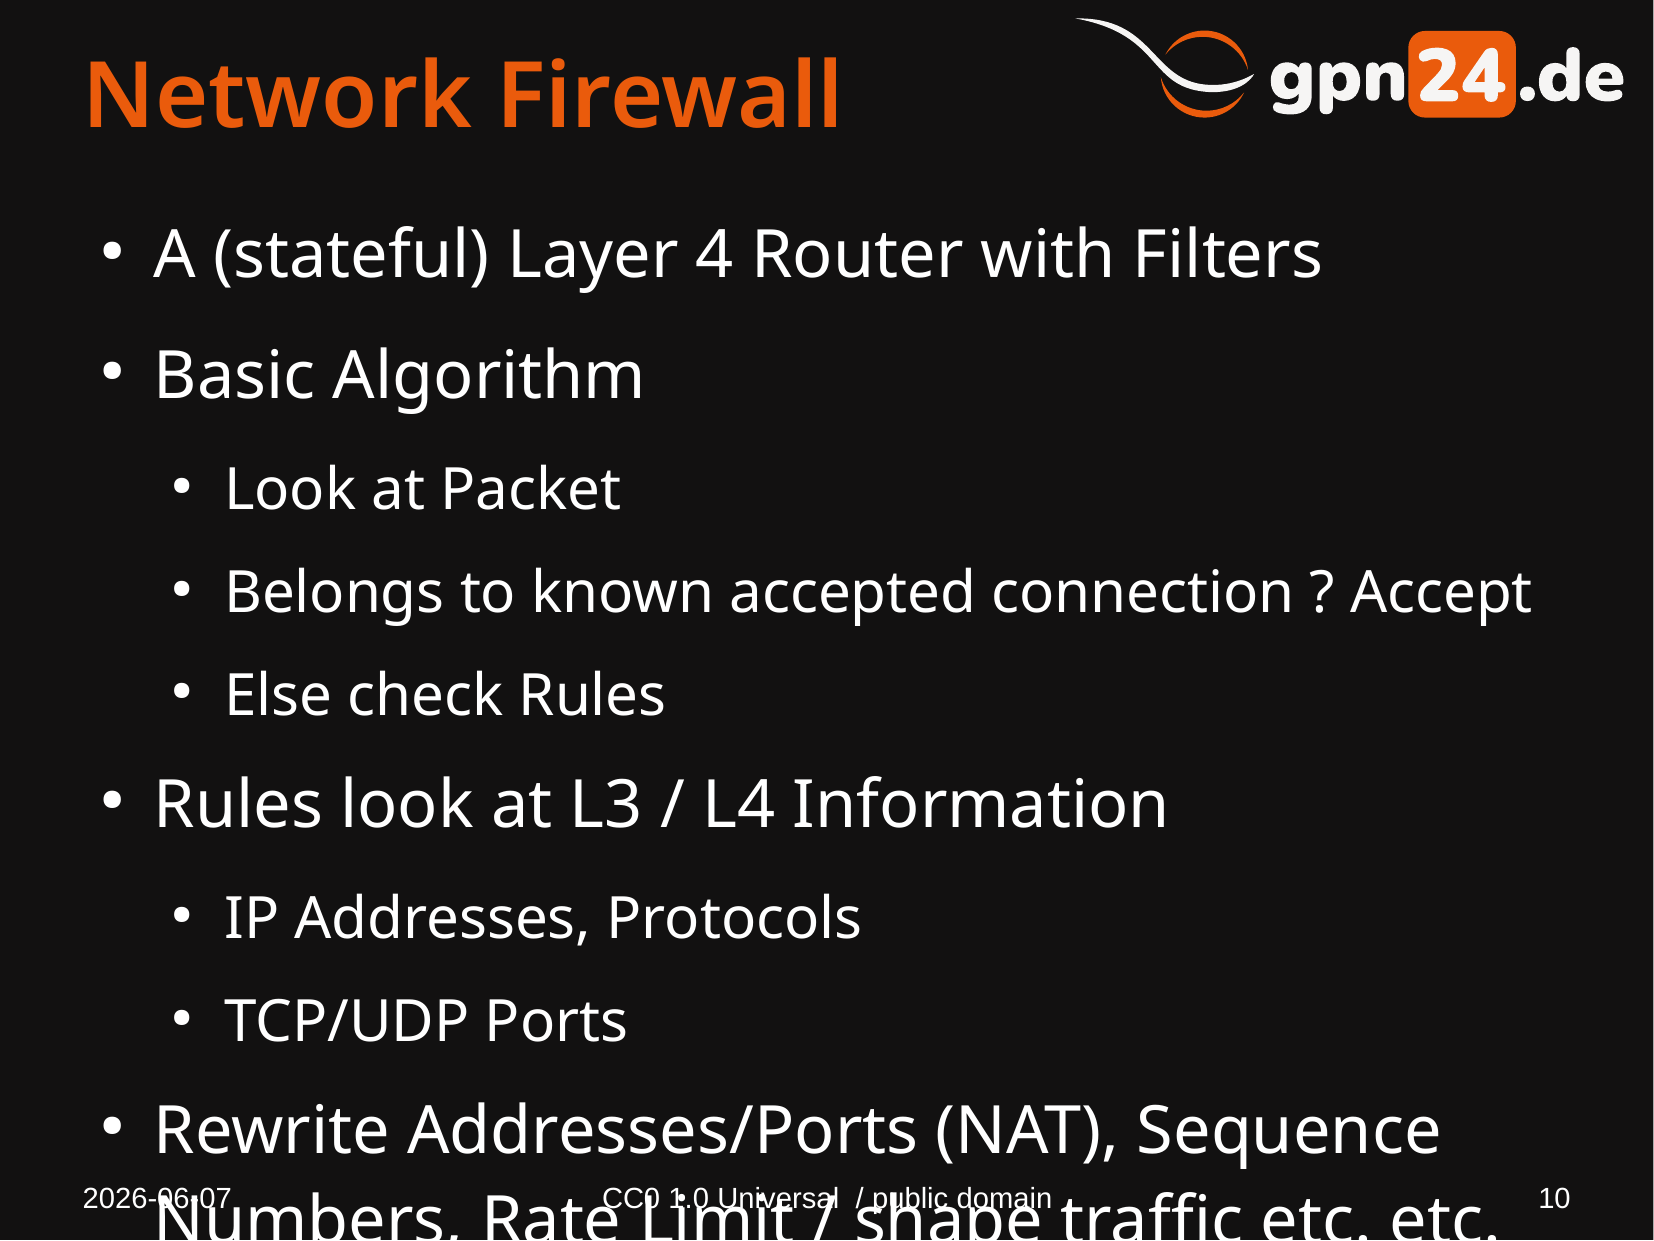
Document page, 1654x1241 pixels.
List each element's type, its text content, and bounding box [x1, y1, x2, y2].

list A (stateful) Layer 4 Router with Filters Basic Algorithm Look at Packet Belongs to known accepted connection ? Accept Else check Rules Rules look at L3 / L4 Information IP Addresses, Protocols TCP/UDP Ports Rewrite Addresses/Ports (NAT), Sequence Numbers, Rate Limit / shape traffic etc. etc. [82, 206, 1571, 1177]
title Network Firewall [82, 28, 1004, 155]
